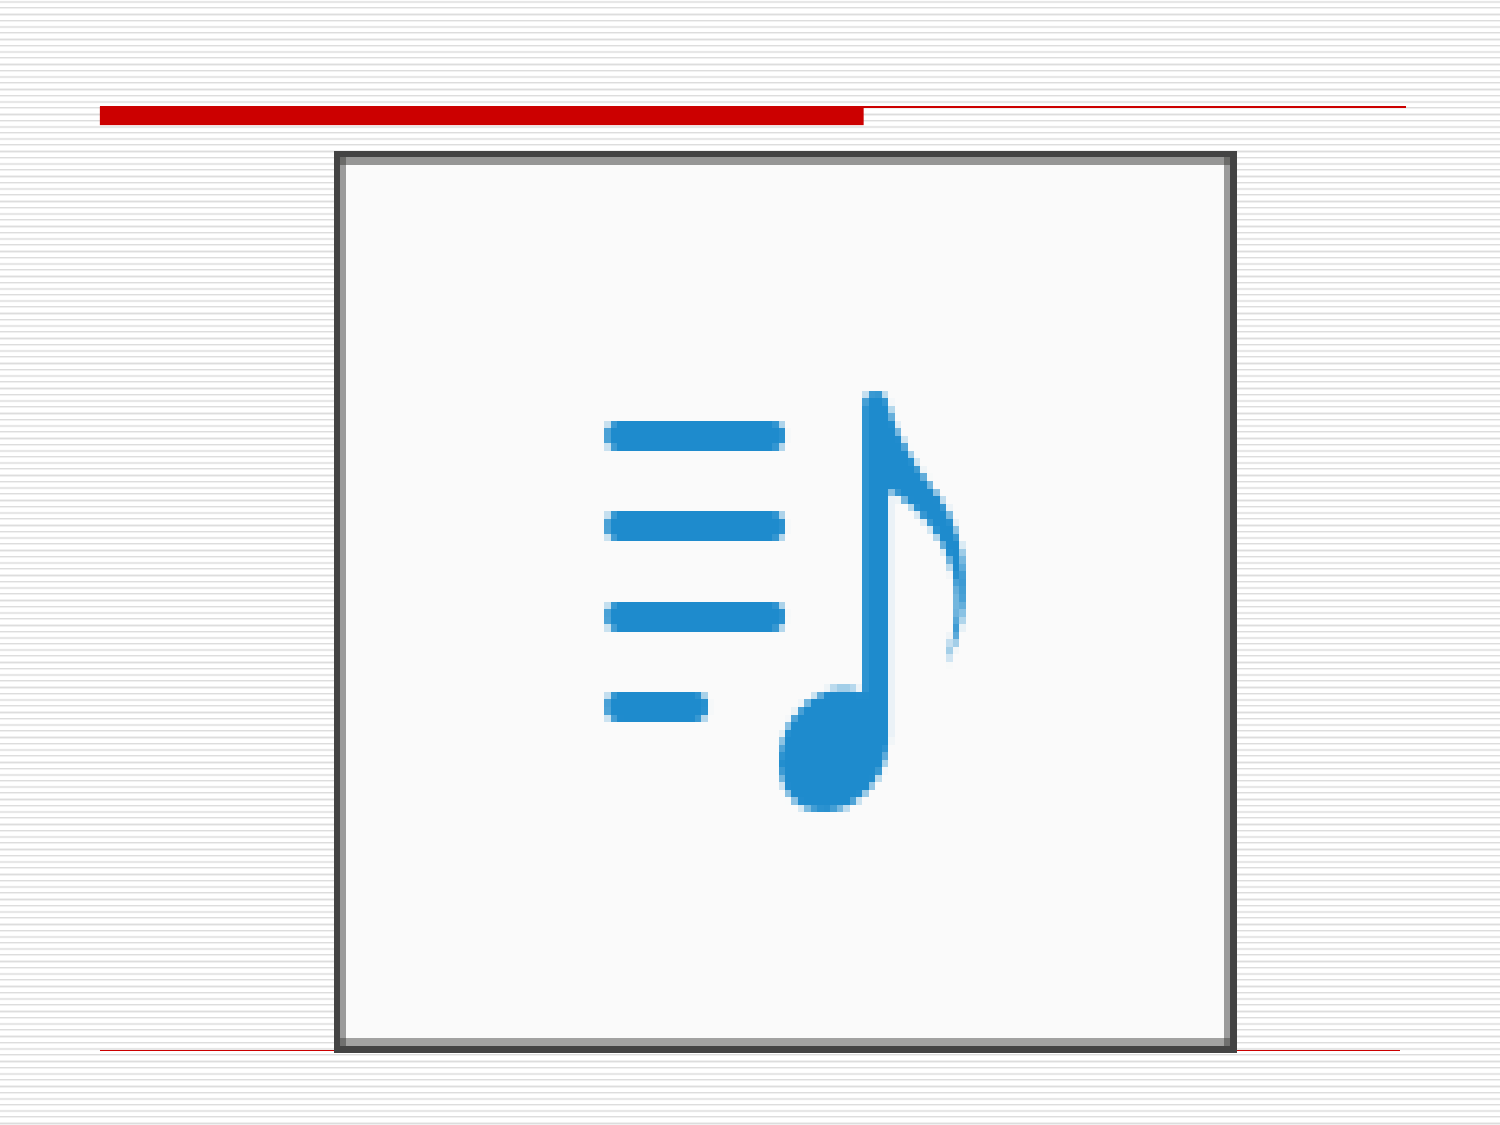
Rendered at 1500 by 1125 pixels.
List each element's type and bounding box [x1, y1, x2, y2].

text_box [333, 149, 1238, 1055]
picture [0, 0, 1500, 1125]
